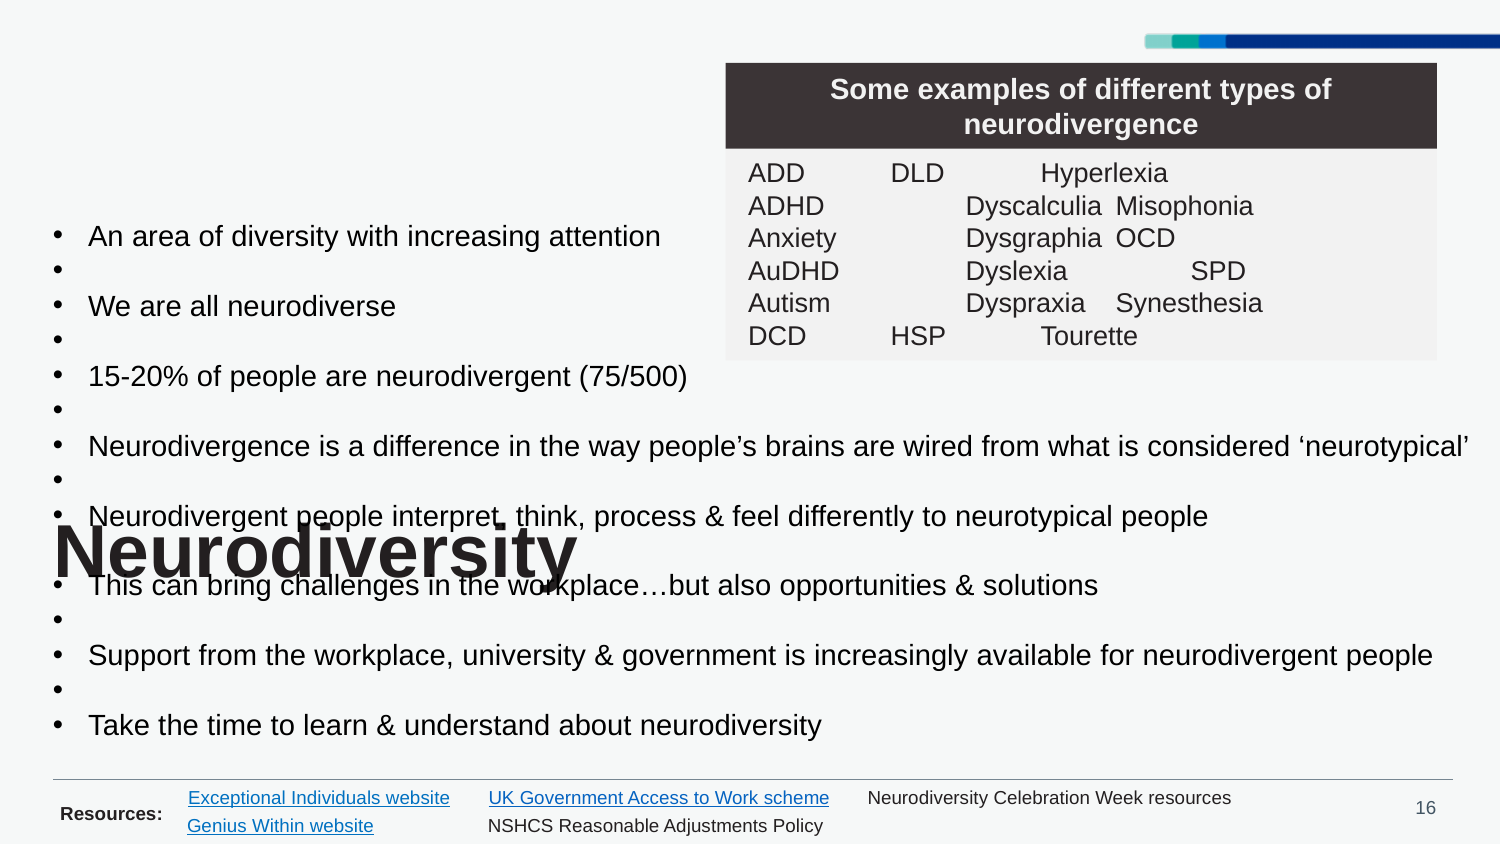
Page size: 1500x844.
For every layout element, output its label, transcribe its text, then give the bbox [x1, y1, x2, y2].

title Neurodiversity [53, 35, 1457, 143]
text_box ADD DLD Hyperlexia ADHD Dyscalculia Misophonia Anxiety Dysgraphia OCD AuDHD Dyslexia SPD Autism Dyspraxia Synesthesia DCD HSP Tourette [725, 149, 1437, 361]
text_box Genius Within website [172, 806, 425, 844]
text_box Neurodiversity Celebration Week resources [852, 778, 1262, 816]
text_box UK Government Access to Work scheme [473, 778, 852, 816]
text_box Some examples of different types of neurodivergence [725, 62, 1437, 149]
text_box Resources: [45, 794, 191, 833]
text_box An area of diversity with increasing attention We are all neurodiverse 15-20% of people are neurodivergent (75/500) Neurodivergence is a difference in the way people’s brains are wired from what is considered ‘neurotypical’ Neurodivergent people interpret, think, process & feel differently to neurotypical people This can bring challenges in the workplace…but also opportunities & solutions Support from the workplace, university & government is increasingly available for neurodivergent people Take the time to learn & understand about neurodiversity [37, 209, 1500, 752]
text_box NSHCS Reasonable Adjustments Policy [472, 806, 845, 844]
text_box Exceptional Individuals website [173, 778, 473, 817]
